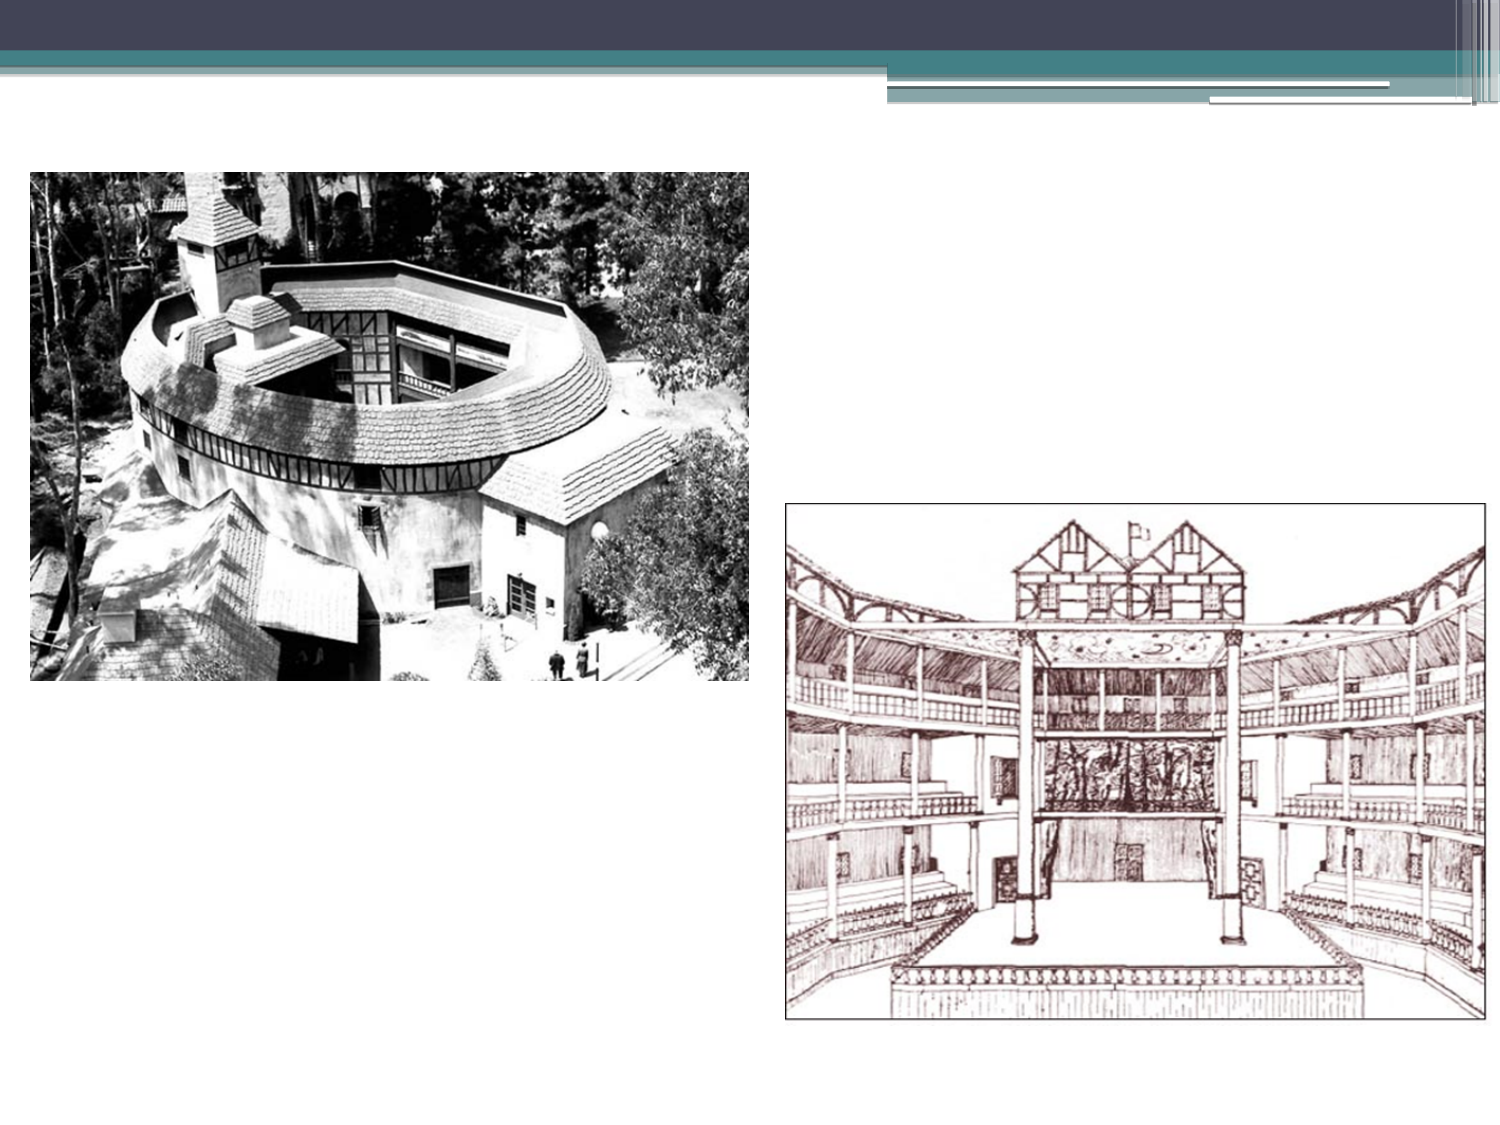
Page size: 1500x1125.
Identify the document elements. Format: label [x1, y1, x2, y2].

picture [30, 172, 749, 681]
picture [785, 503, 1500, 1026]
